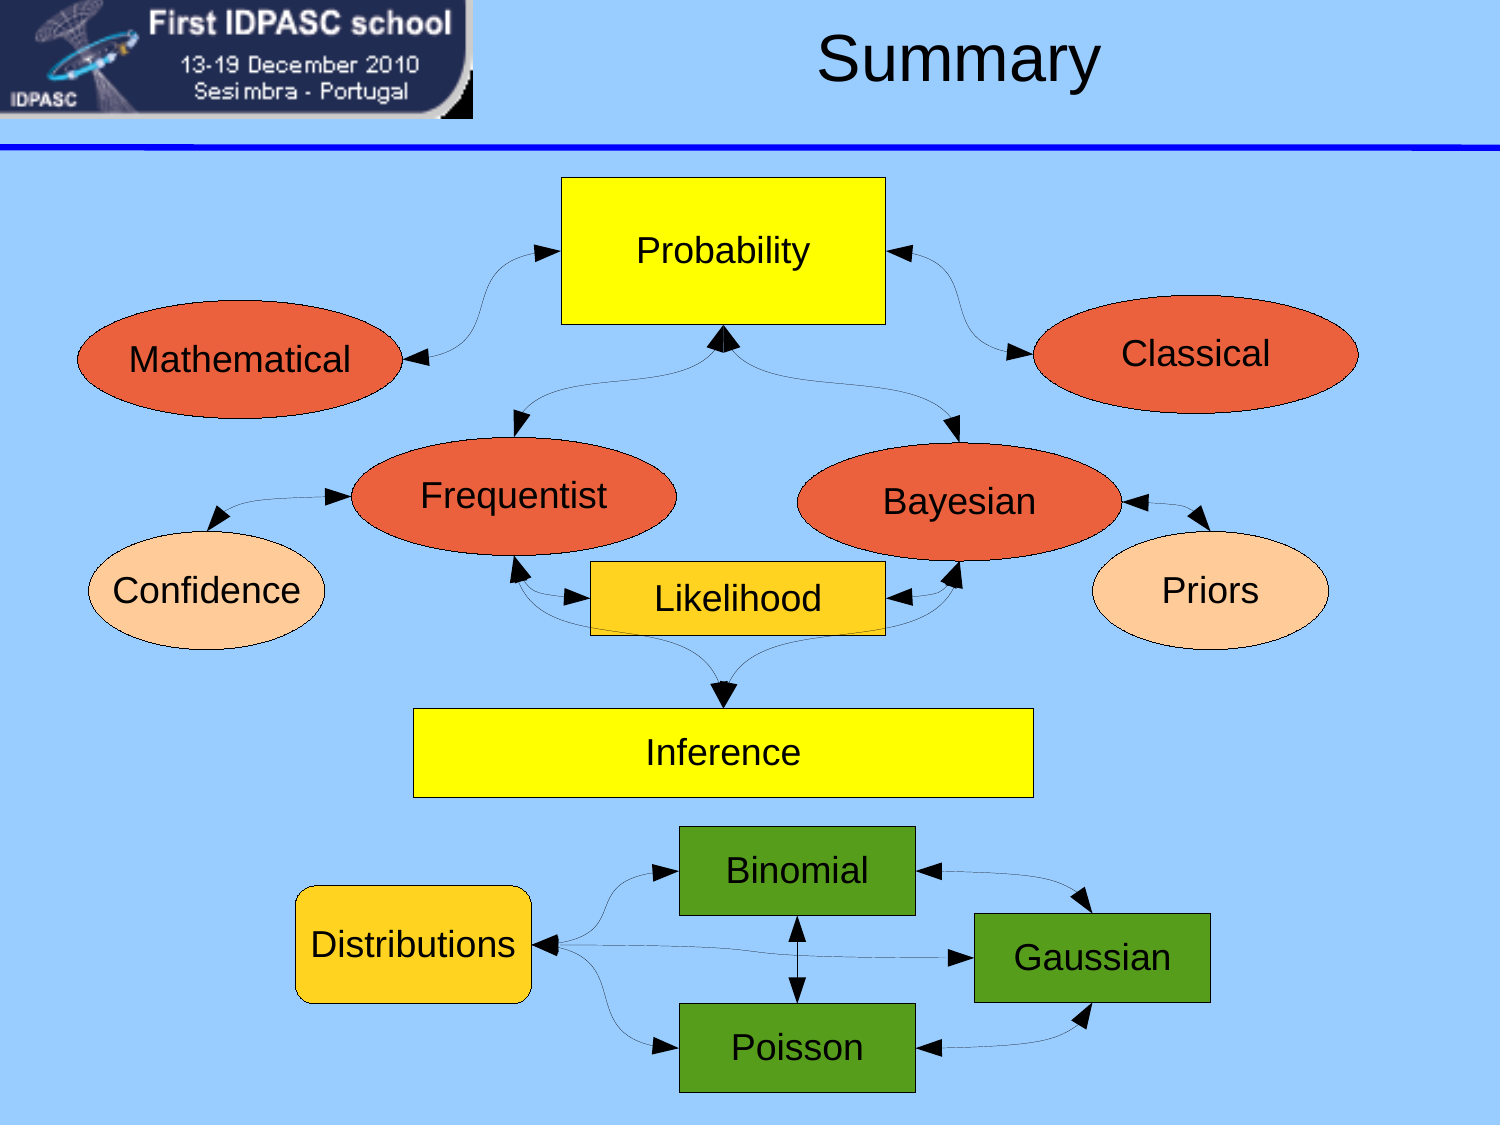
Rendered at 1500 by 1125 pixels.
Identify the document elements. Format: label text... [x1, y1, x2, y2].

text_box Binomial [679, 826, 916, 916]
text_box Likelihood [590, 561, 886, 636]
text_box Priors [1092, 531, 1329, 650]
title Summary [501, 0, 1418, 119]
text_box Inference [413, 708, 1034, 798]
text_box Poisson [679, 1003, 916, 1093]
text_box Likelihood [590, 628, 637, 636]
text_box Mathematical [77, 300, 403, 419]
text_box Gaussian [974, 913, 1211, 1003]
picture [0, 0, 473, 119]
text_box Confidence [88, 531, 325, 650]
text_box Likelihood [840, 629, 886, 636]
text_box Classical [1033, 295, 1359, 414]
text_box Bayesian [797, 442, 1122, 562]
text_box Distributions [295, 885, 532, 1004]
text_box Frequentist [351, 437, 677, 556]
text_box Probability [561, 177, 886, 325]
